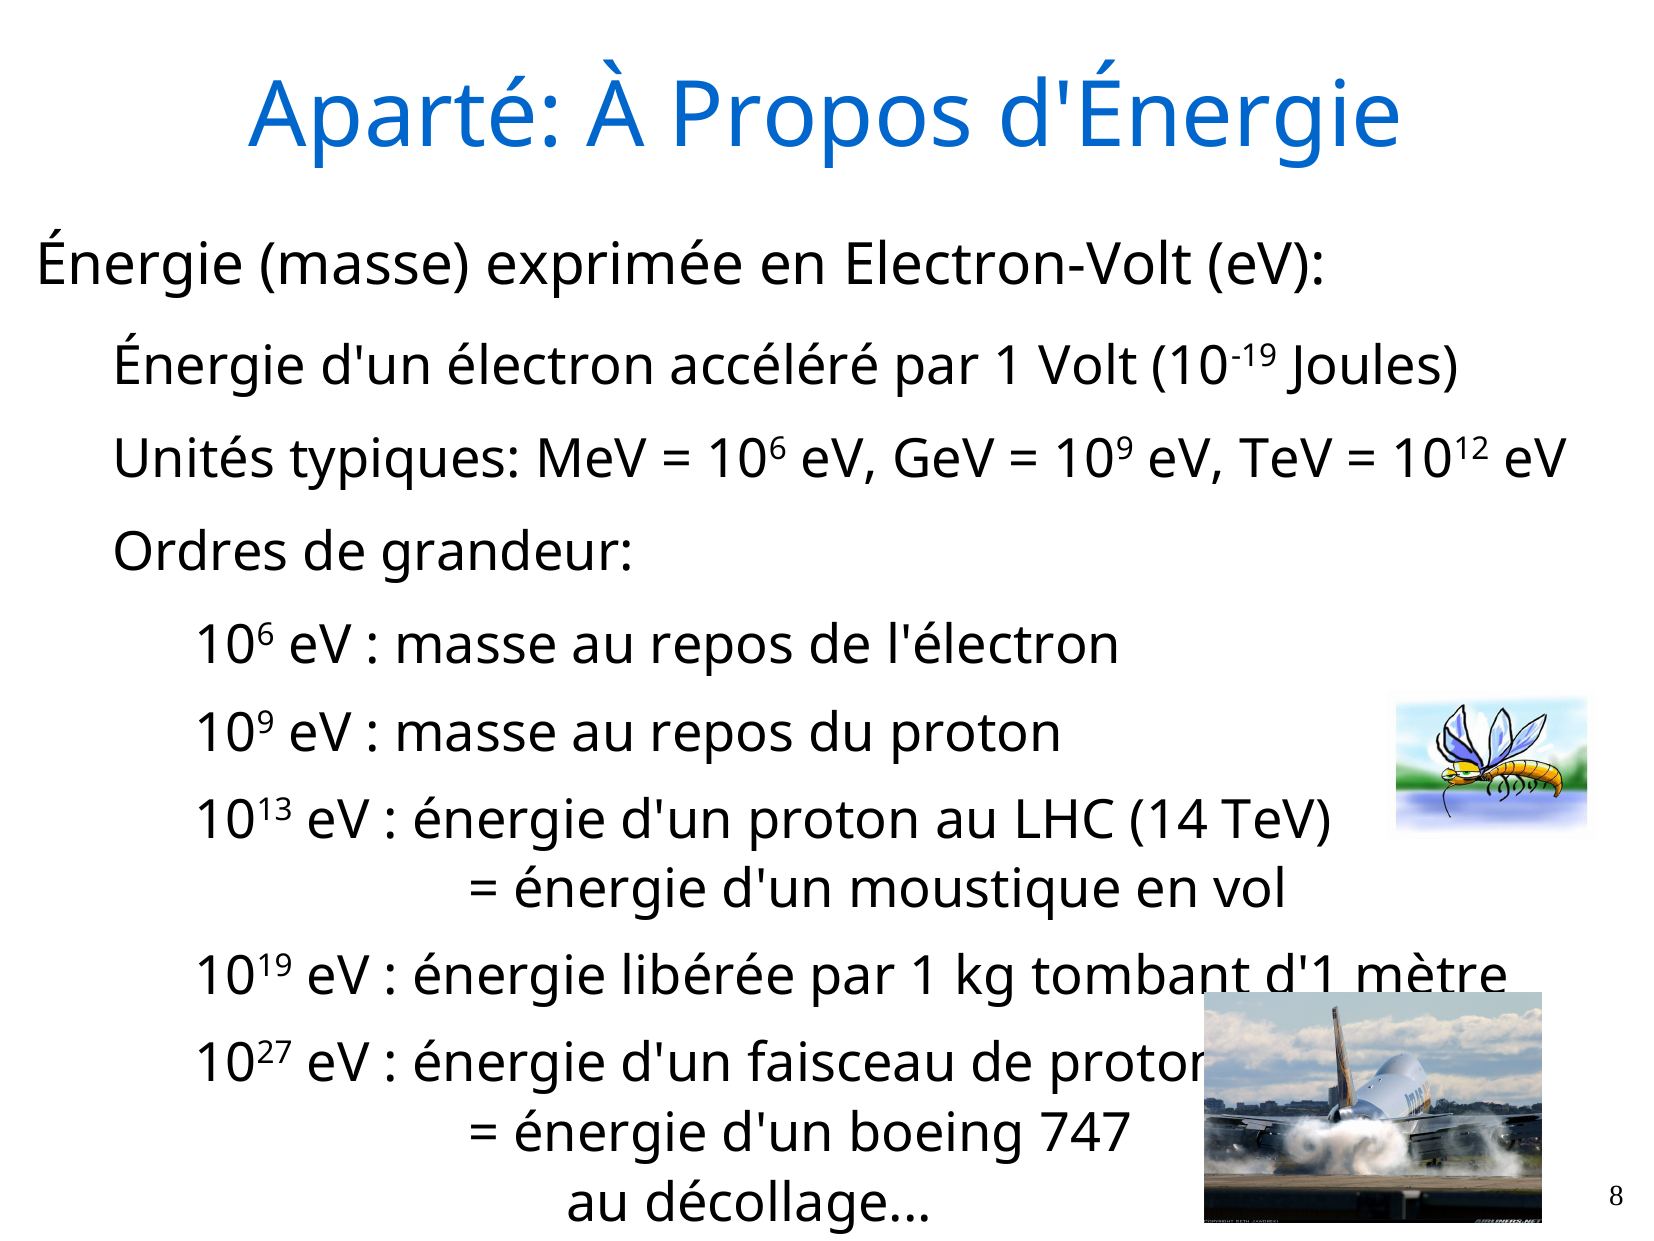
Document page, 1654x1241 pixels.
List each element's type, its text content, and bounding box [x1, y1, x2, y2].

title Aparté: À Propos d'Énergie [0, 8, 1654, 216]
picture [1387, 690, 1595, 839]
picture [1204, 992, 1542, 1223]
list Énergie (masse) exprimée en Electron-Volt (eV): Énergie d'un électron accéléré par 1 Volt (10-19 Joules)‏ Unités typiques: MeV = 106 eV, GeV = 109 eV, TeV = 1012 eV Ordres de grandeur: 106 eV : masse au repos de l'électron 109 eV : masse au repos du proton 1013 eV : énergie d'un proton au LHC (14 TeV) = énergie d'un moustique en vol 1019 eV : énergie libérée par 1 kg tombant d'1 mètre 1027 eV : énergie d'un faisceau de protons au LHC ! = énergie d'un boeing 747 au décollage... [17, 225, 1595, 1193]
